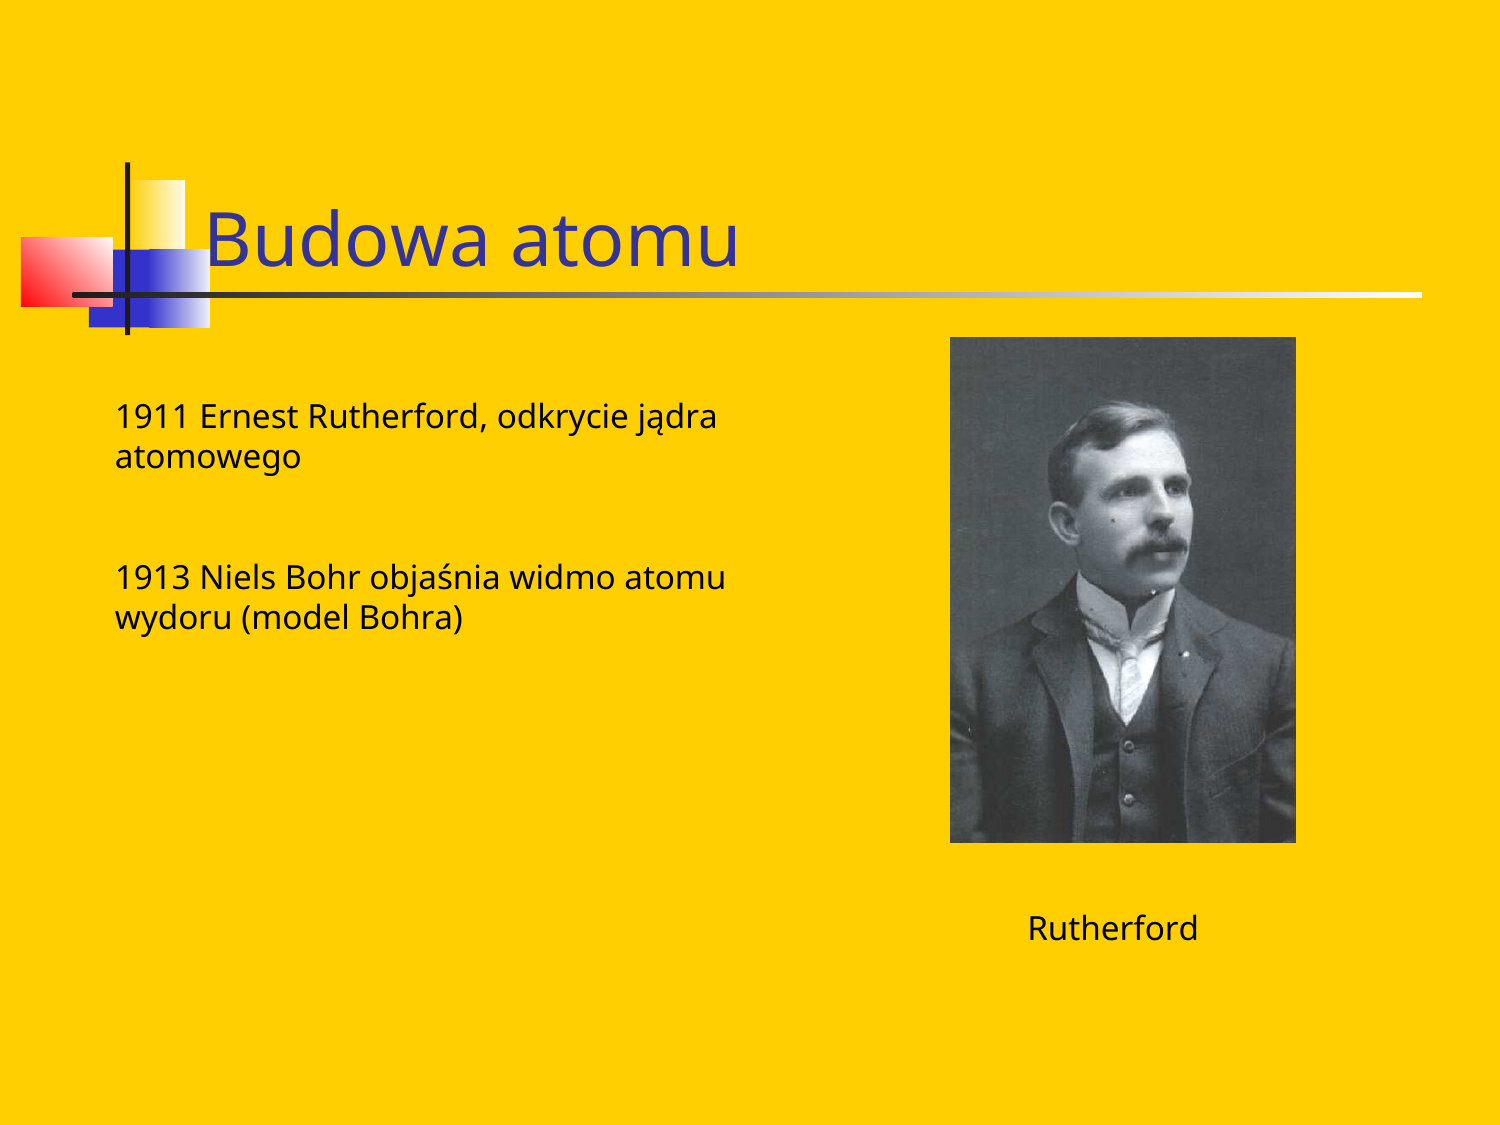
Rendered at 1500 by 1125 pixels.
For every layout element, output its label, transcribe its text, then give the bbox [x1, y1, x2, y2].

picture [950, 337, 1296, 843]
title Budowa atomu [188, 101, 1468, 289]
text_box 1911 Ernest Rutherford, odkrycie jądra atomowego 1913 Niels Bohr objaśnia widmo atomu wydoru (model Bohra) [99, 387, 801, 645]
text_box Rutherford [1012, 899, 1252, 956]
